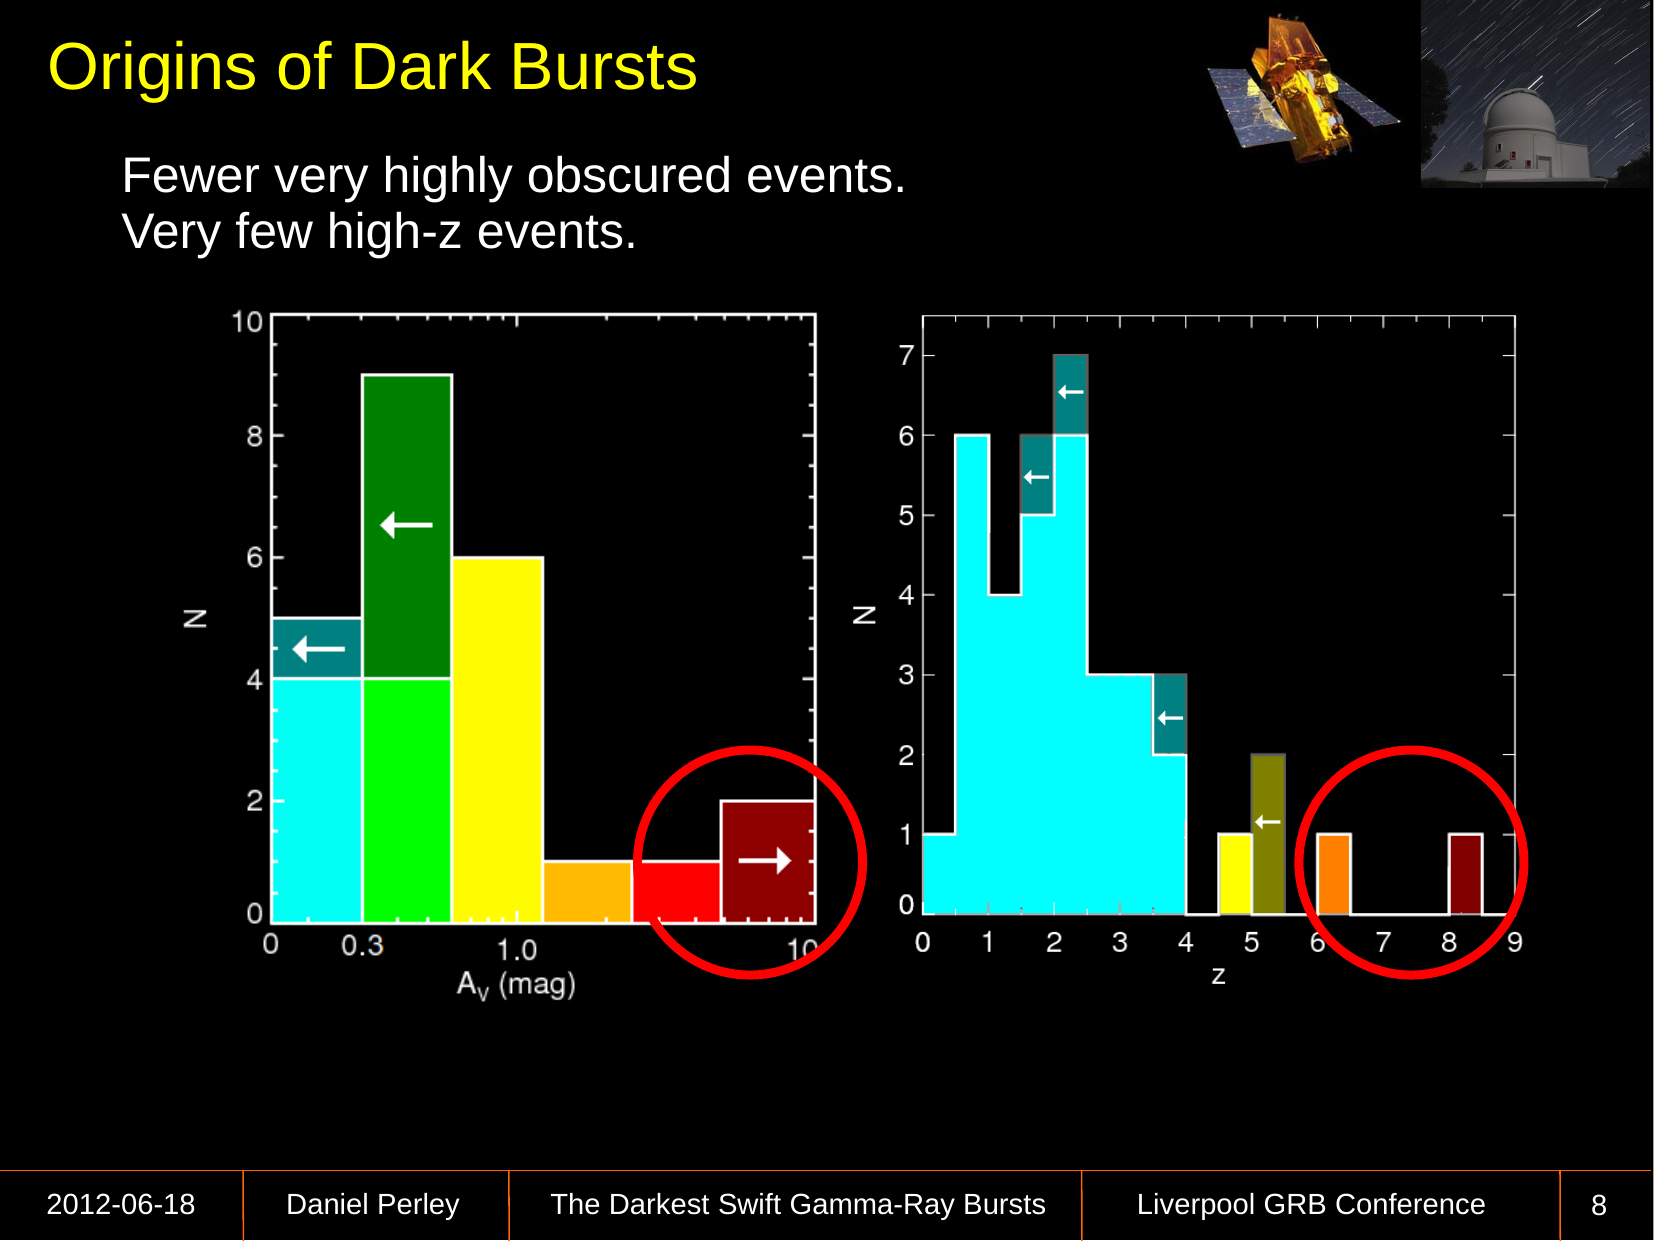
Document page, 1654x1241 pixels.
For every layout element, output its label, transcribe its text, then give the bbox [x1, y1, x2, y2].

picture [1195, 0, 1413, 196]
text_box Fewer very highly obscured events. Very few high-z events. [106, 140, 1495, 267]
title Origins of Dark Bursts [47, 25, 1195, 107]
picture [1304, 755, 1519, 970]
title Origins of Dark Bursts [1413, 25, 1420, 107]
picture [165, 302, 1525, 1016]
picture [1420, 0, 1651, 188]
